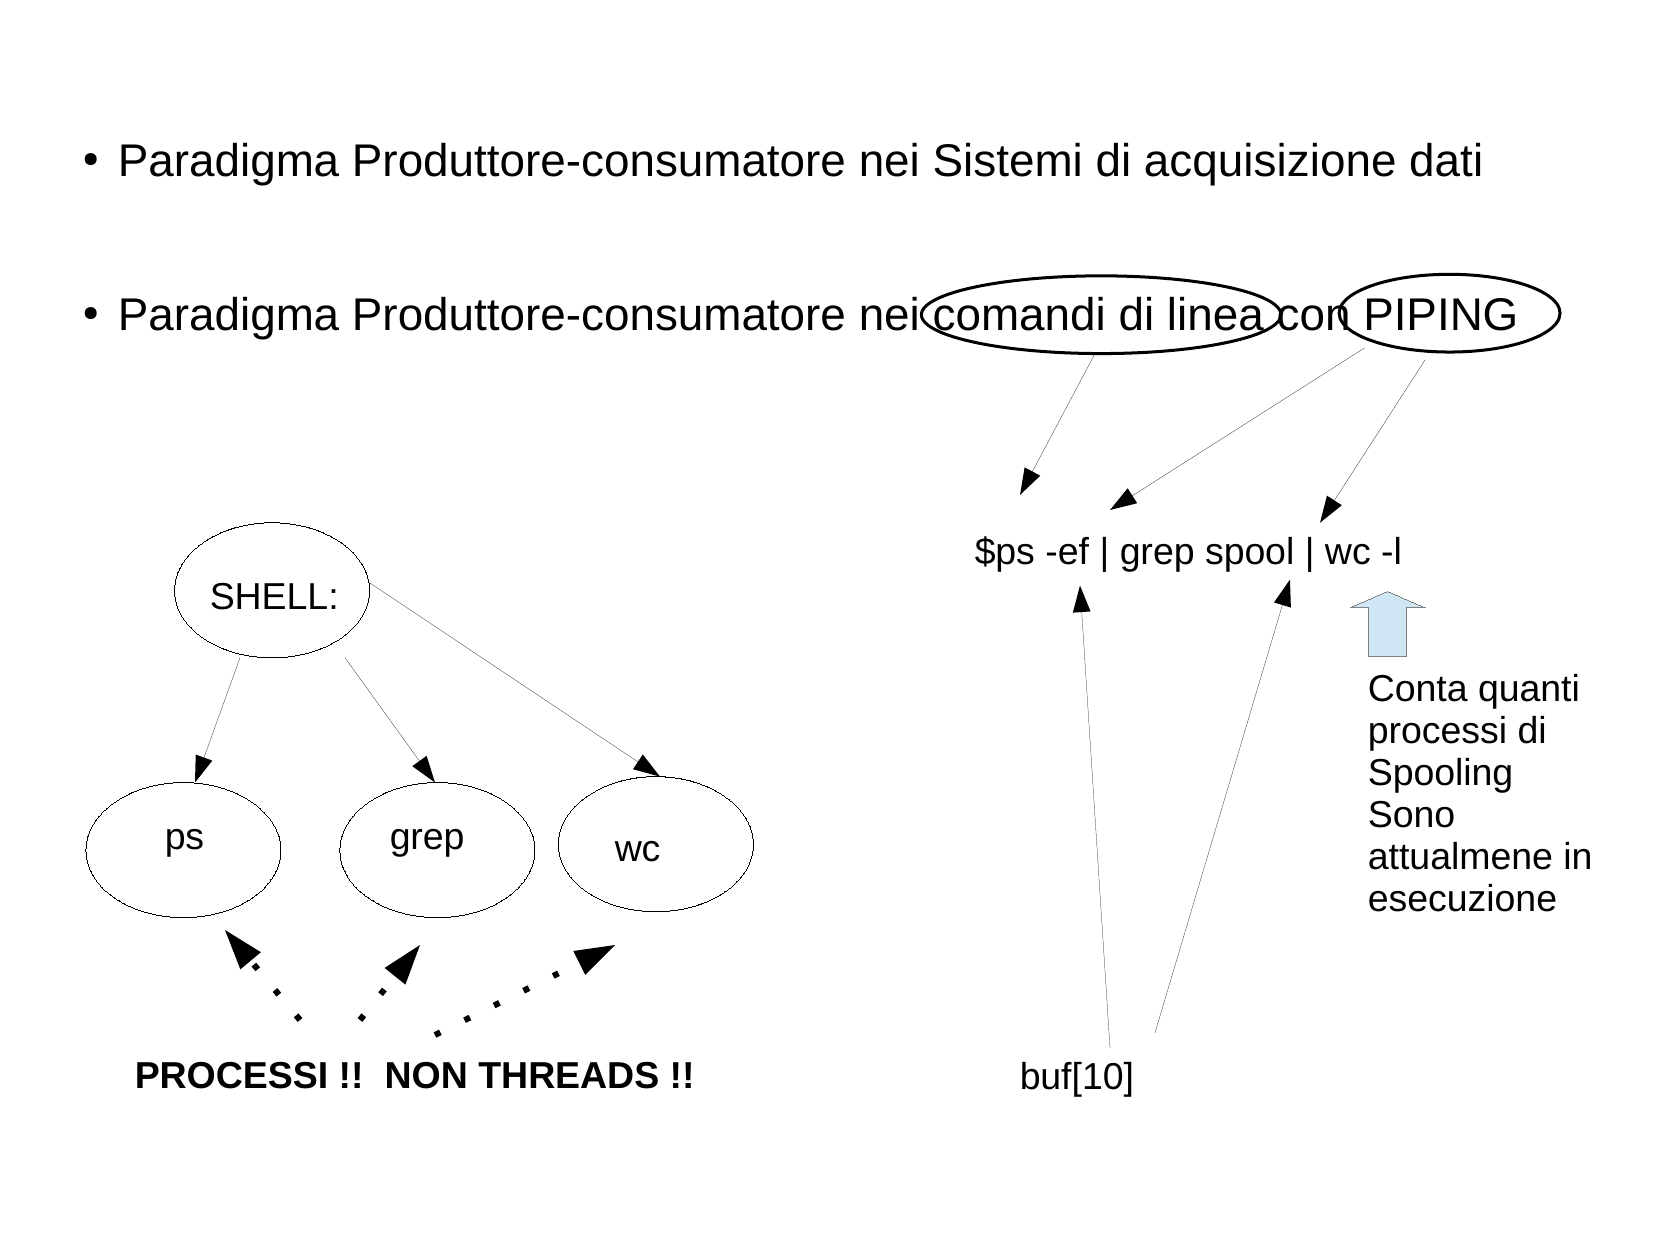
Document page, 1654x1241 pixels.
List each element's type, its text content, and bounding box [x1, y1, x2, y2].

text_box Paradigma Produttore-consumatore nei Sistemi di acquisizione dati Paradigma Produttore-consumatore nei comandi di linea con PIPING [1341, 276, 1558, 348]
text_box grep [375, 807, 541, 865]
text_box SHELL: [1277, 580, 1441, 625]
text_box SHELL: [195, 567, 1288, 625]
text_box Conta quanti processi di Spooling Sono attualmene in esecuzione [1353, 660, 1642, 927]
text_box PROCESSI !! NON THREADS !! [120, 1046, 871, 1104]
text_box ps [150, 807, 286, 865]
text_box Paradigma Produttore-consumatore nei Sistemi di acquisizione dati Paradigma Produttore-consumatore nei comandi di linea con PIPING [924, 278, 1279, 348]
text_box [1350, 591, 1426, 657]
text_box wc [600, 820, 781, 877]
text_box $ps -ef | grep spool | wc -l [960, 522, 1654, 580]
text_box buf[10] [1005, 1047, 1441, 1105]
text_box Paradigma Produttore-consumatore nei Sistemi di acquisizione dati Paradigma Produttore-consumatore nei comandi di linea con PIPING [67, 127, 1636, 348]
